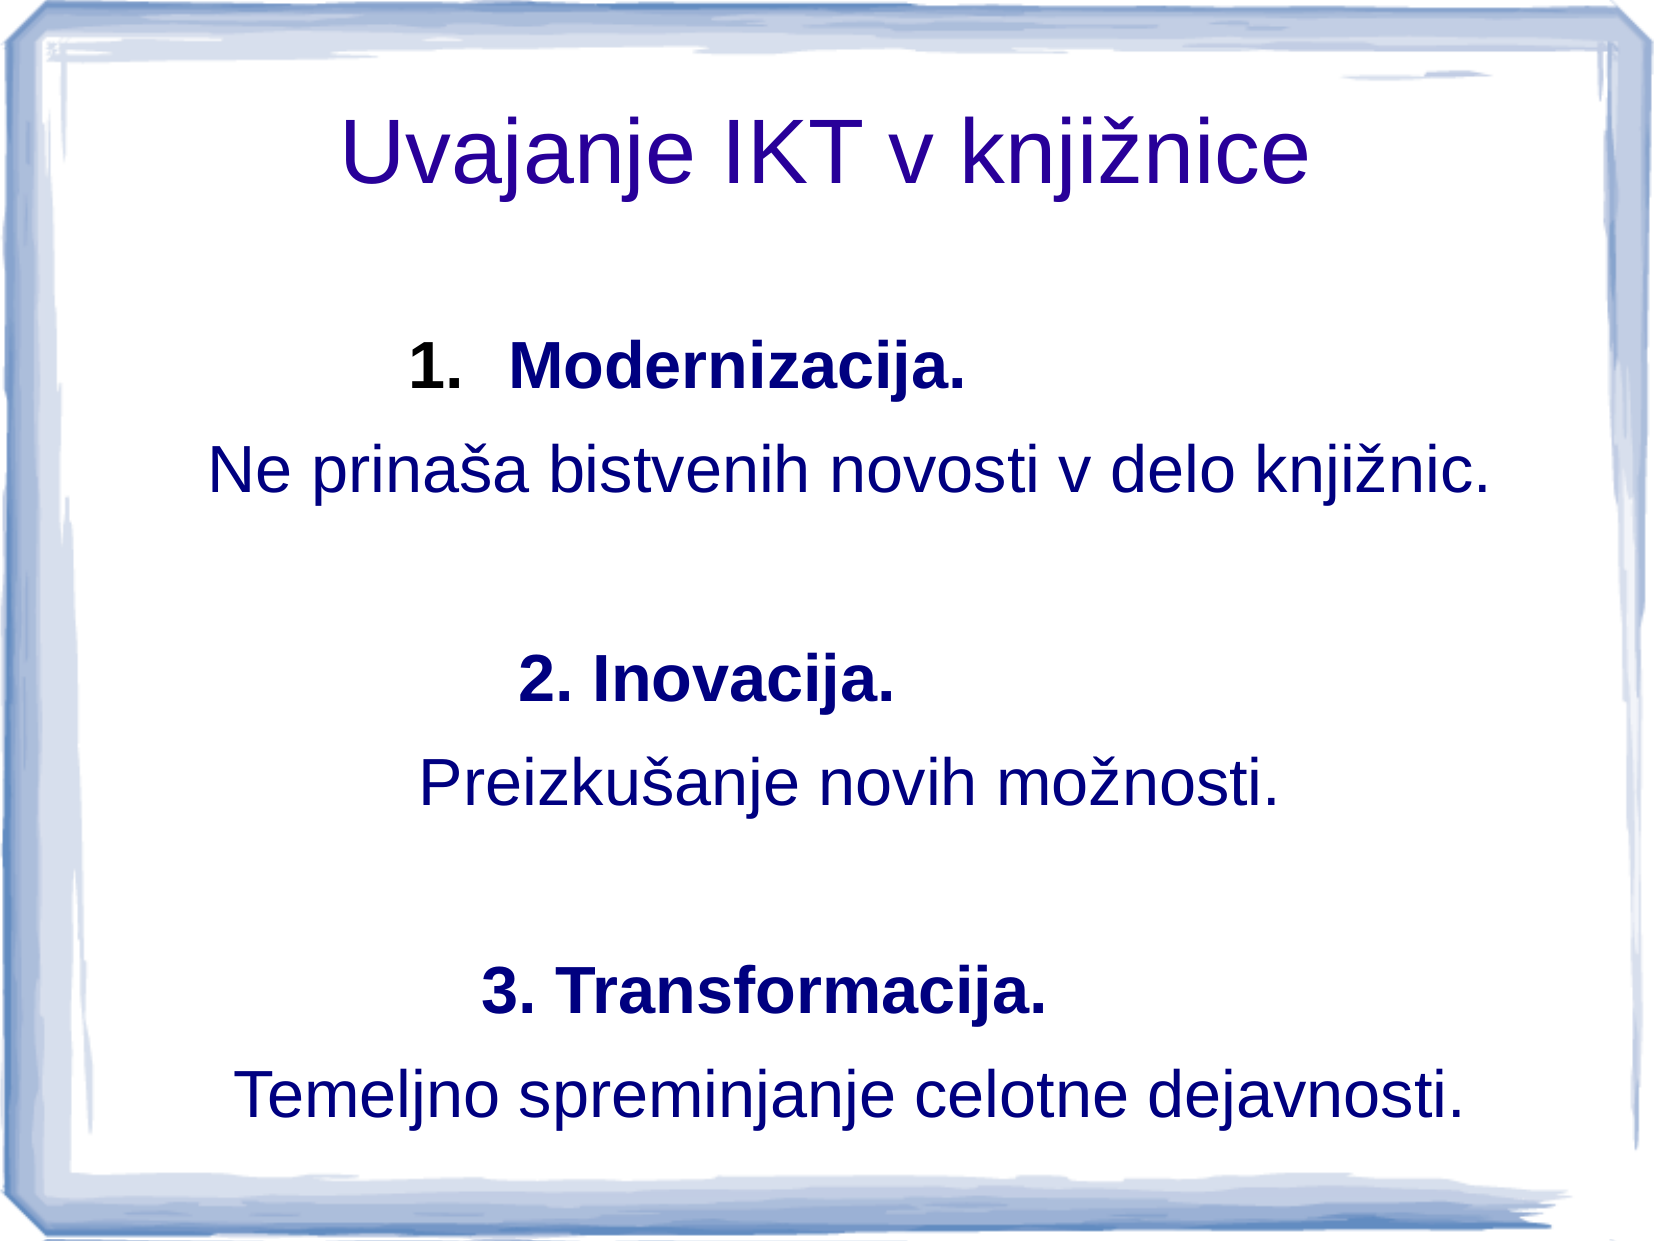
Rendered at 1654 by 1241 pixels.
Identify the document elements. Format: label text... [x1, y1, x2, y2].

list Modernizacija. Ne prinaša bistvenih novosti v delo knjižnic. 2. Inovacija. Preizkušanje novih možnosti. 3. Transformacija. Temeljno spreminjanje celotne dejavnosti. [82, 324, 1619, 1152]
title Uvajanje IKT v knjižnice [82, 49, 1571, 257]
picture [0, 0, 1654, 1241]
